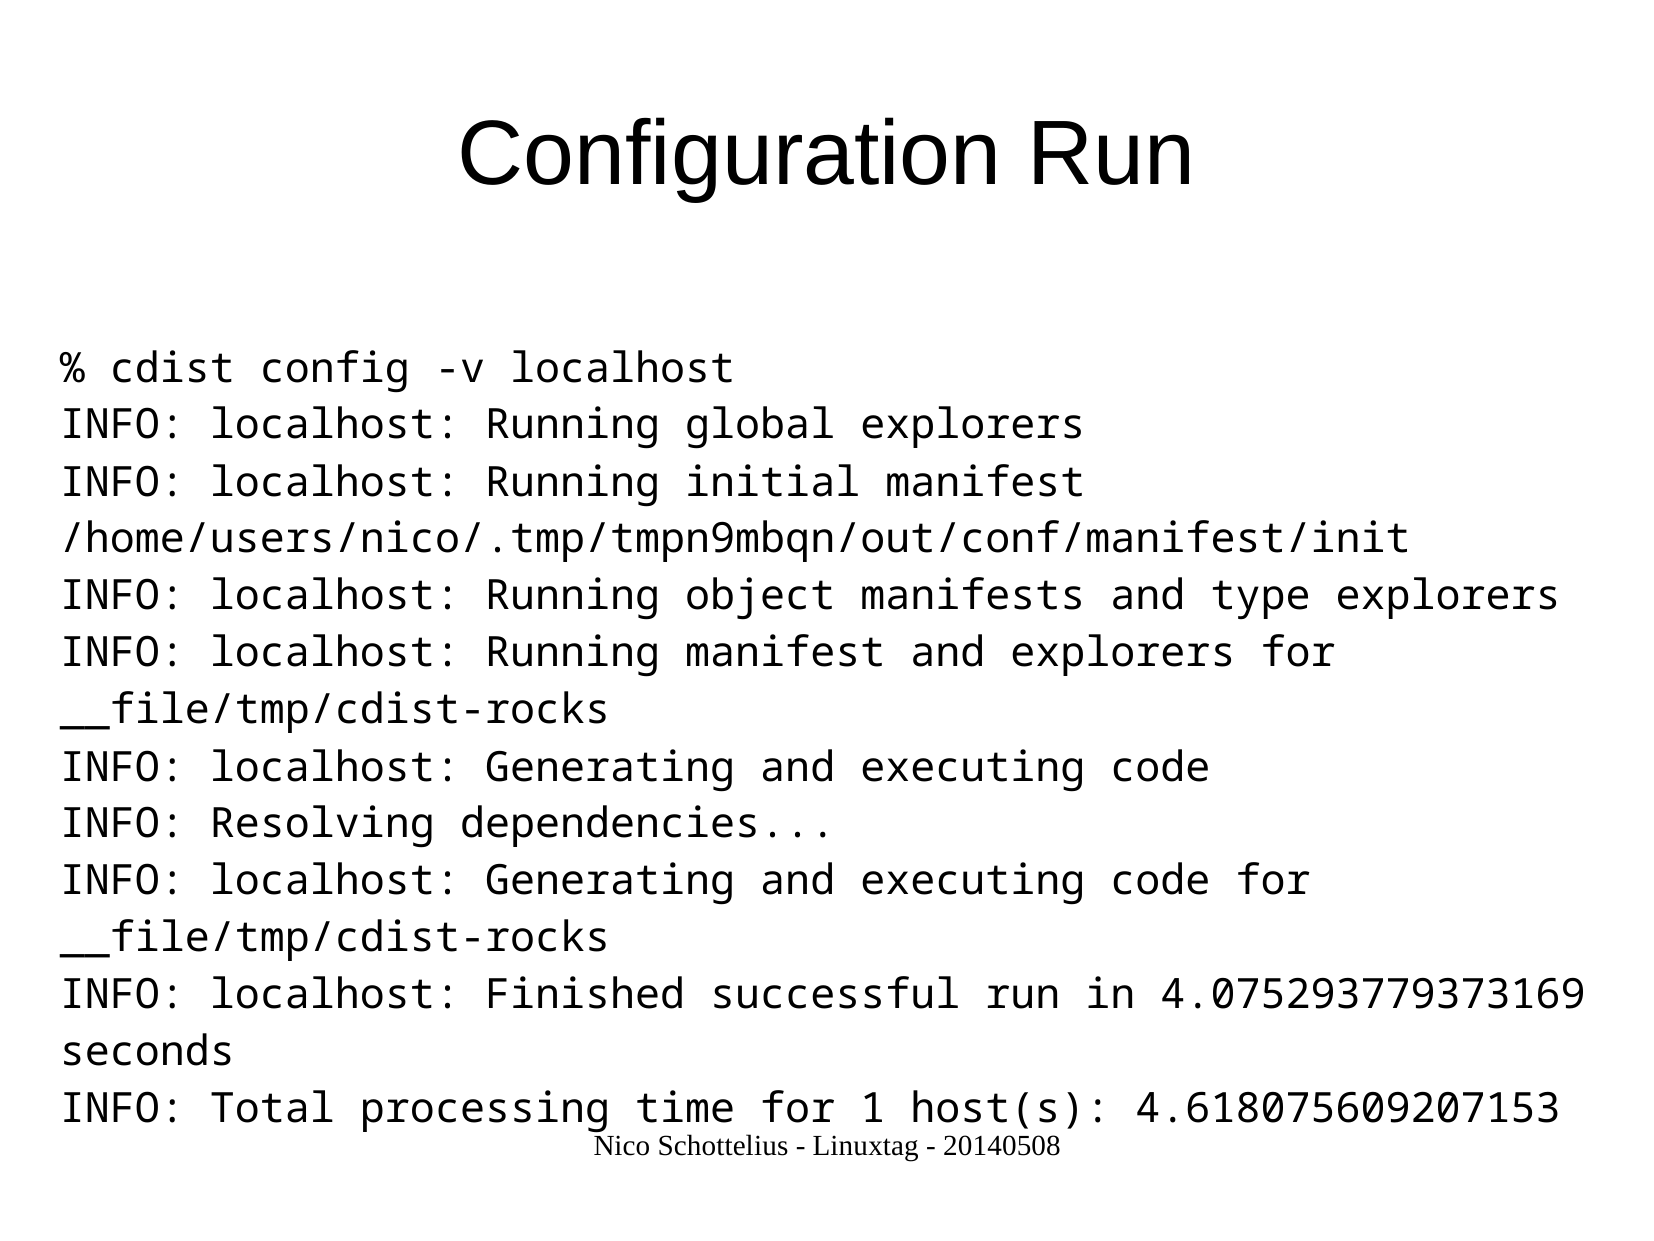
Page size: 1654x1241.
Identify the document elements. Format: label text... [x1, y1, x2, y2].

title Configuration Run [82, 49, 1571, 257]
text_box % cdist config -v localhost INFO: localhost: Running global explorers INFO: localhost: Running initial manifest /home/users/nico/.tmp/tmpn9mbqn/out/conf/manifest/init INFO: localhost: Running object manifests and type explorers INFO: localhost: Running manifest and explorers for __file/tmp/cdist-rocks INFO: localhost: Generating and executing code INFO: Resolving dependencies... INFO: localhost: Generating and executing code for __file/tmp/cdist-rocks INFO: localhost: Finished successful run in 4.075293779373169 seconds INFO: Total processing time for 1 host(s): 4.618075609207153 [44, 329, 1620, 1241]
